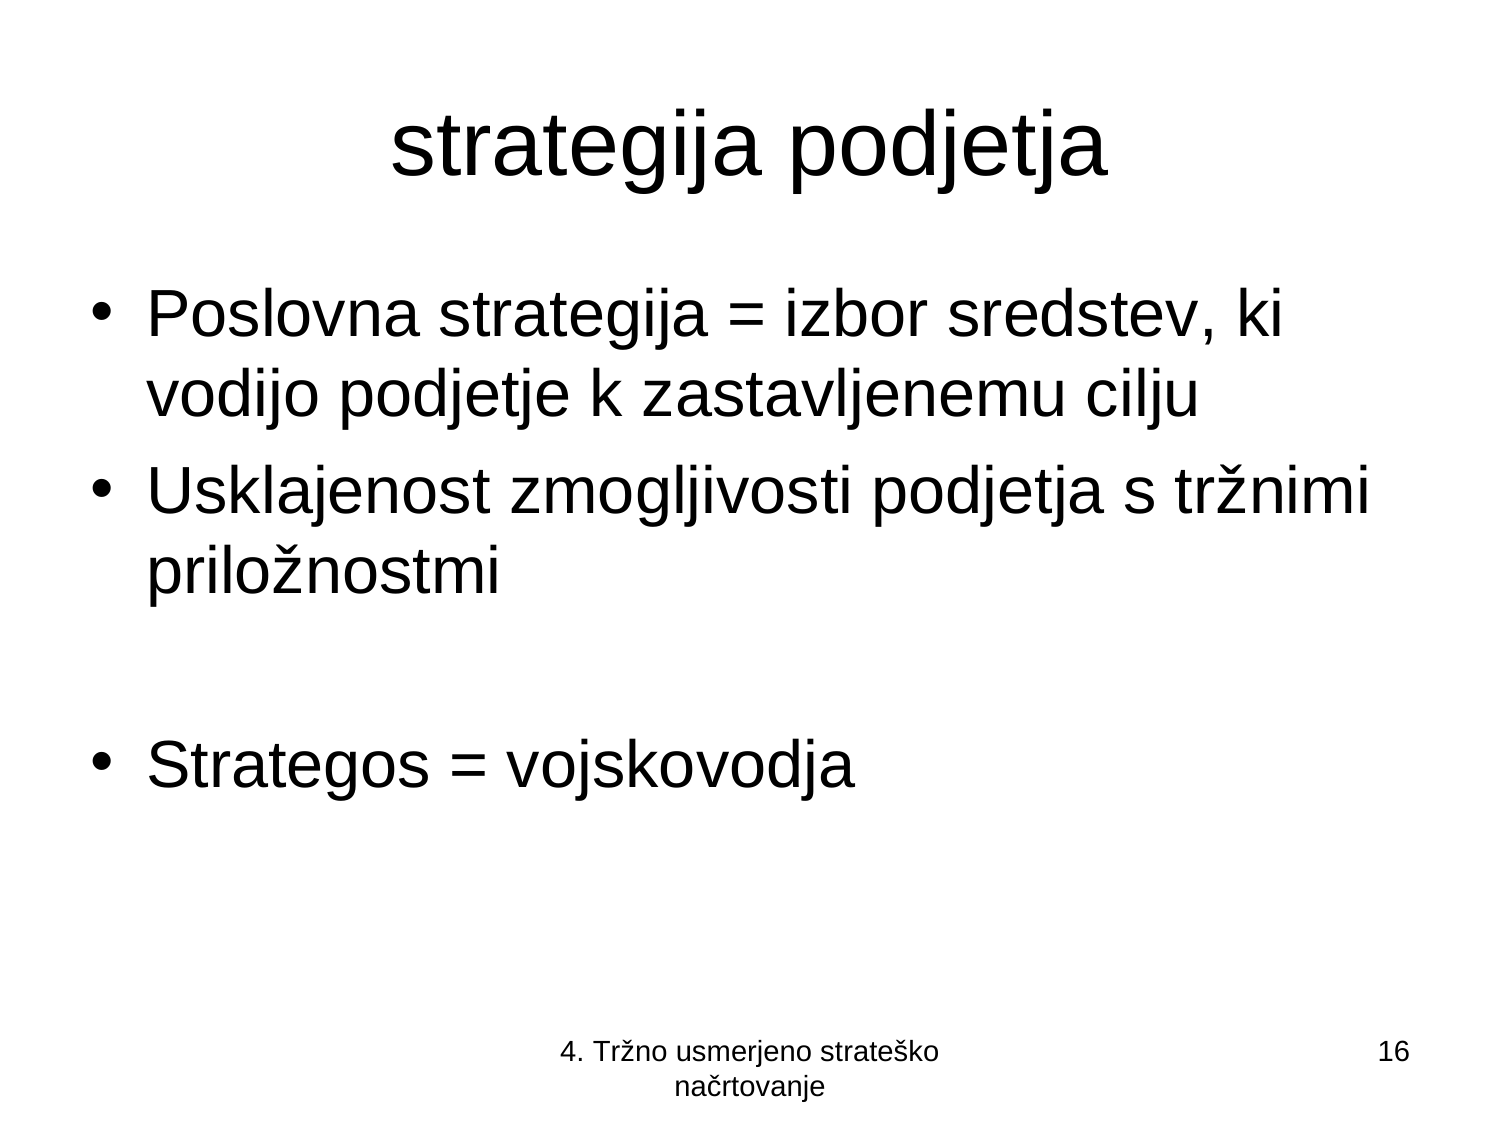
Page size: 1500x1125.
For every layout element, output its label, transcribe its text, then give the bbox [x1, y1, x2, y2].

title strategija podjetja [75, 45, 1426, 233]
text_box <number> [1074, 1024, 1426, 1103]
list Poslovna strategija = izbor sredstev, ki vodijo podjetje k zastavljenemu cilju Usklajenost zmogljivosti podjetja s tržnimi priložnostmi Strategos = vojskovodja [75, 262, 1426, 1006]
text_box 4. Tržno usmerjeno strateško načrtovanje [512, 1024, 988, 1103]
